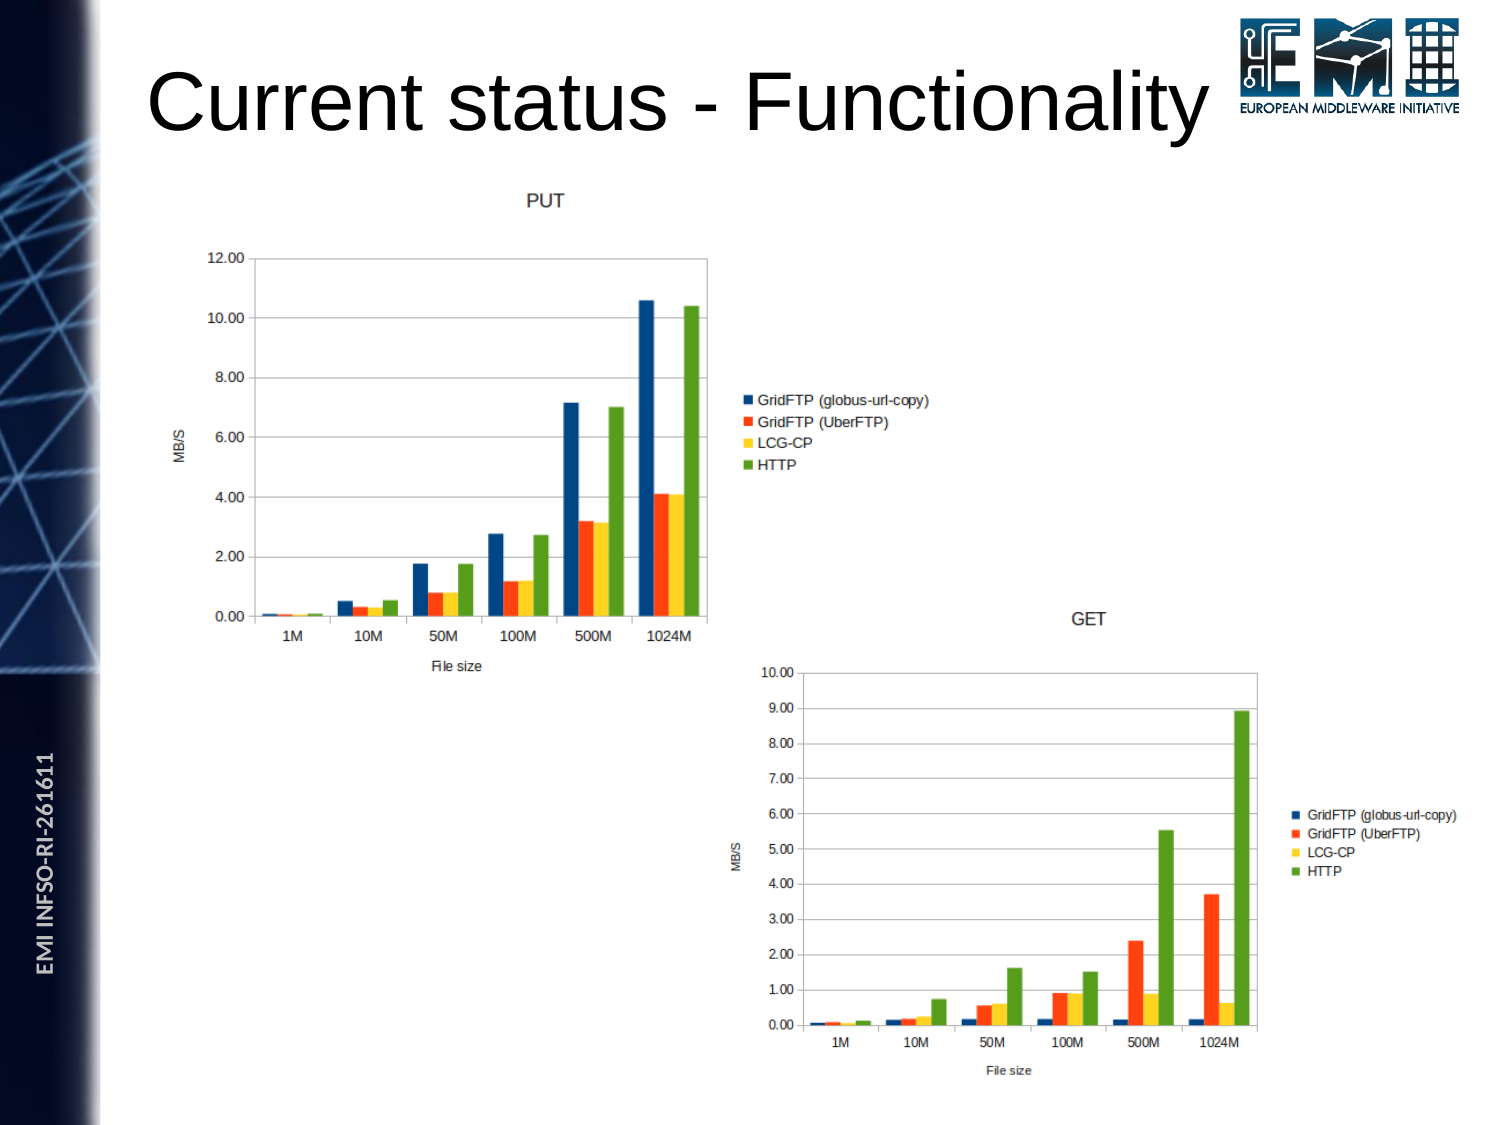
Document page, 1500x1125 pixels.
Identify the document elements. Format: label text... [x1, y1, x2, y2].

picture [147, 167, 1470, 1098]
title Current status - Functionality [88, 26, 1270, 178]
picture [0, 0, 112, 1125]
picture [1191, 2, 1500, 134]
